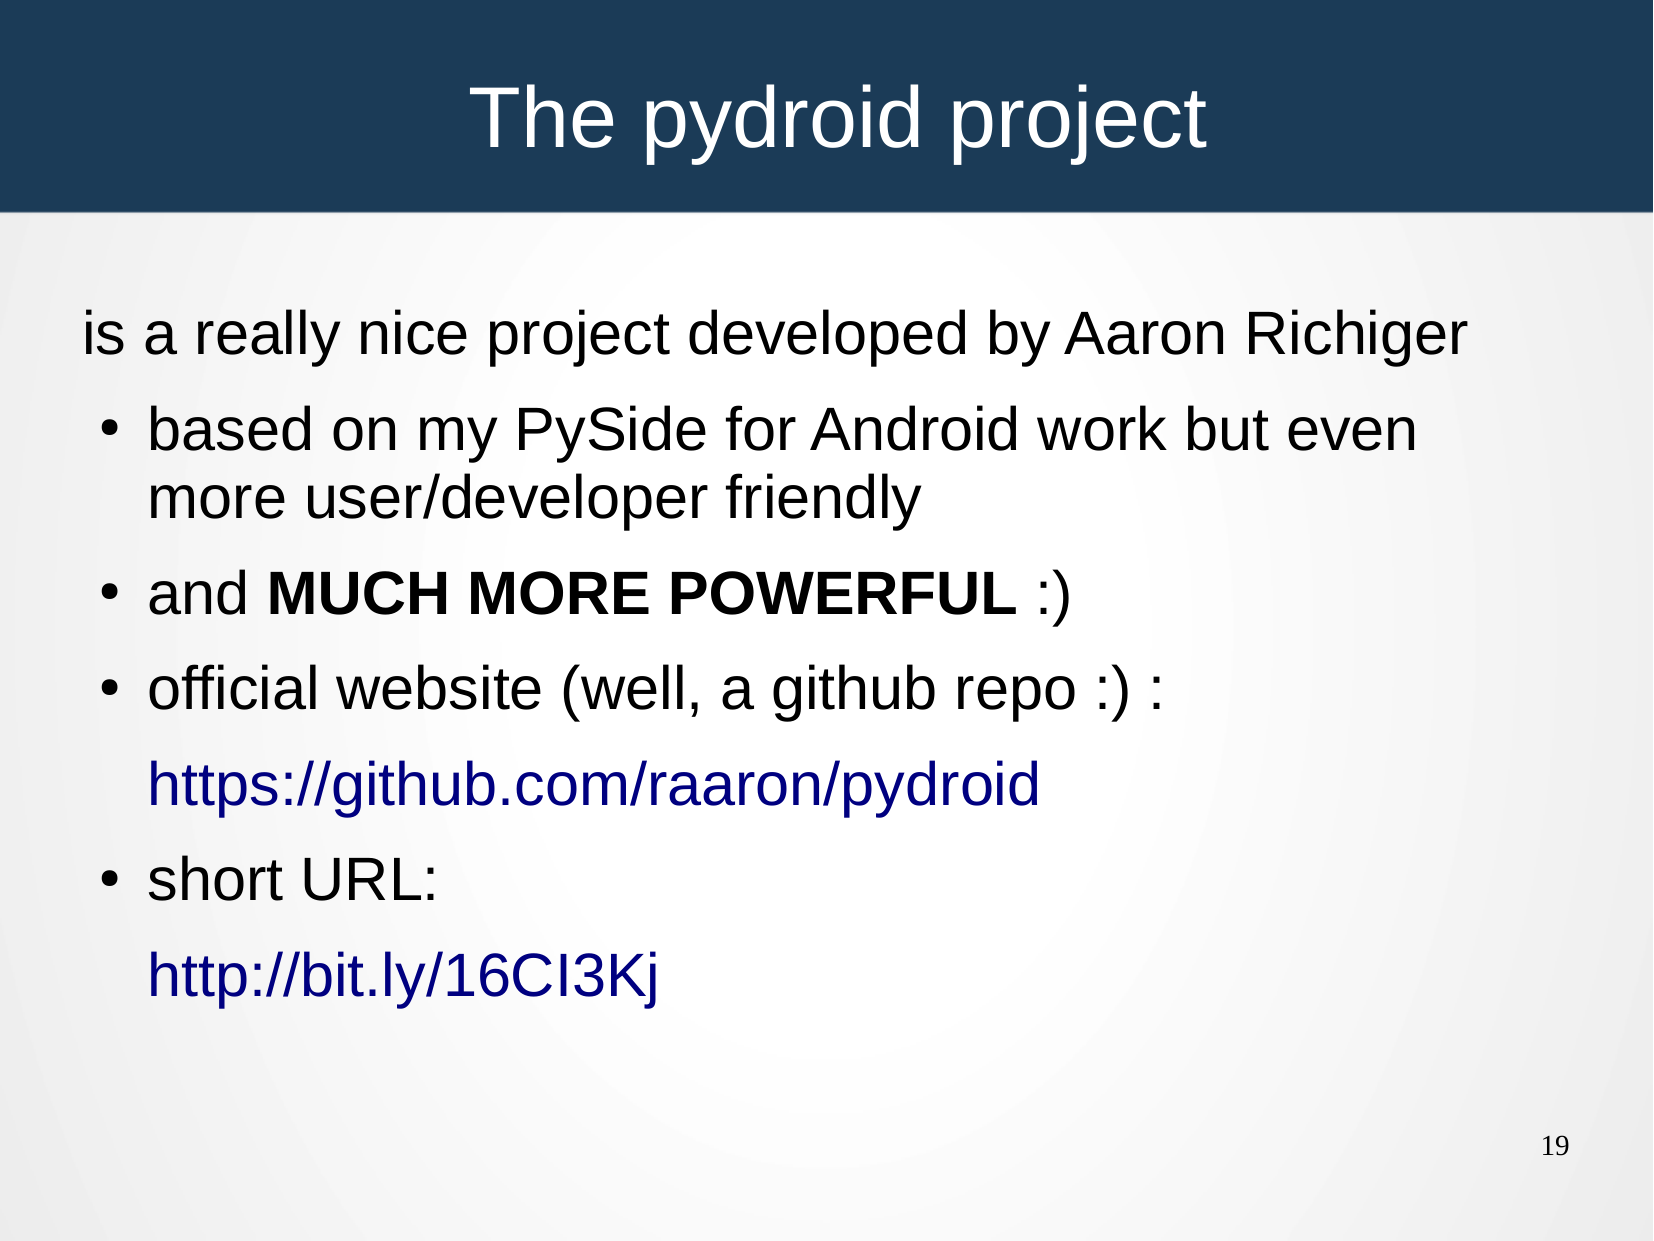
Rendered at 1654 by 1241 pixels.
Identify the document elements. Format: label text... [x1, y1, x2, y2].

picture [0, 0, 1653, 1241]
list is a really nice project developed by Aaron Richiger based on my PySide for Android work but even more user/developer friendly and MUCH MORE POWERFUL :) official website (well, a github repo :) : https://github.com/raaron/pydroid short URL: http://bit.ly/16CI3Kj [82, 299, 1571, 1019]
title The pydroid project [82, 47, 1571, 189]
